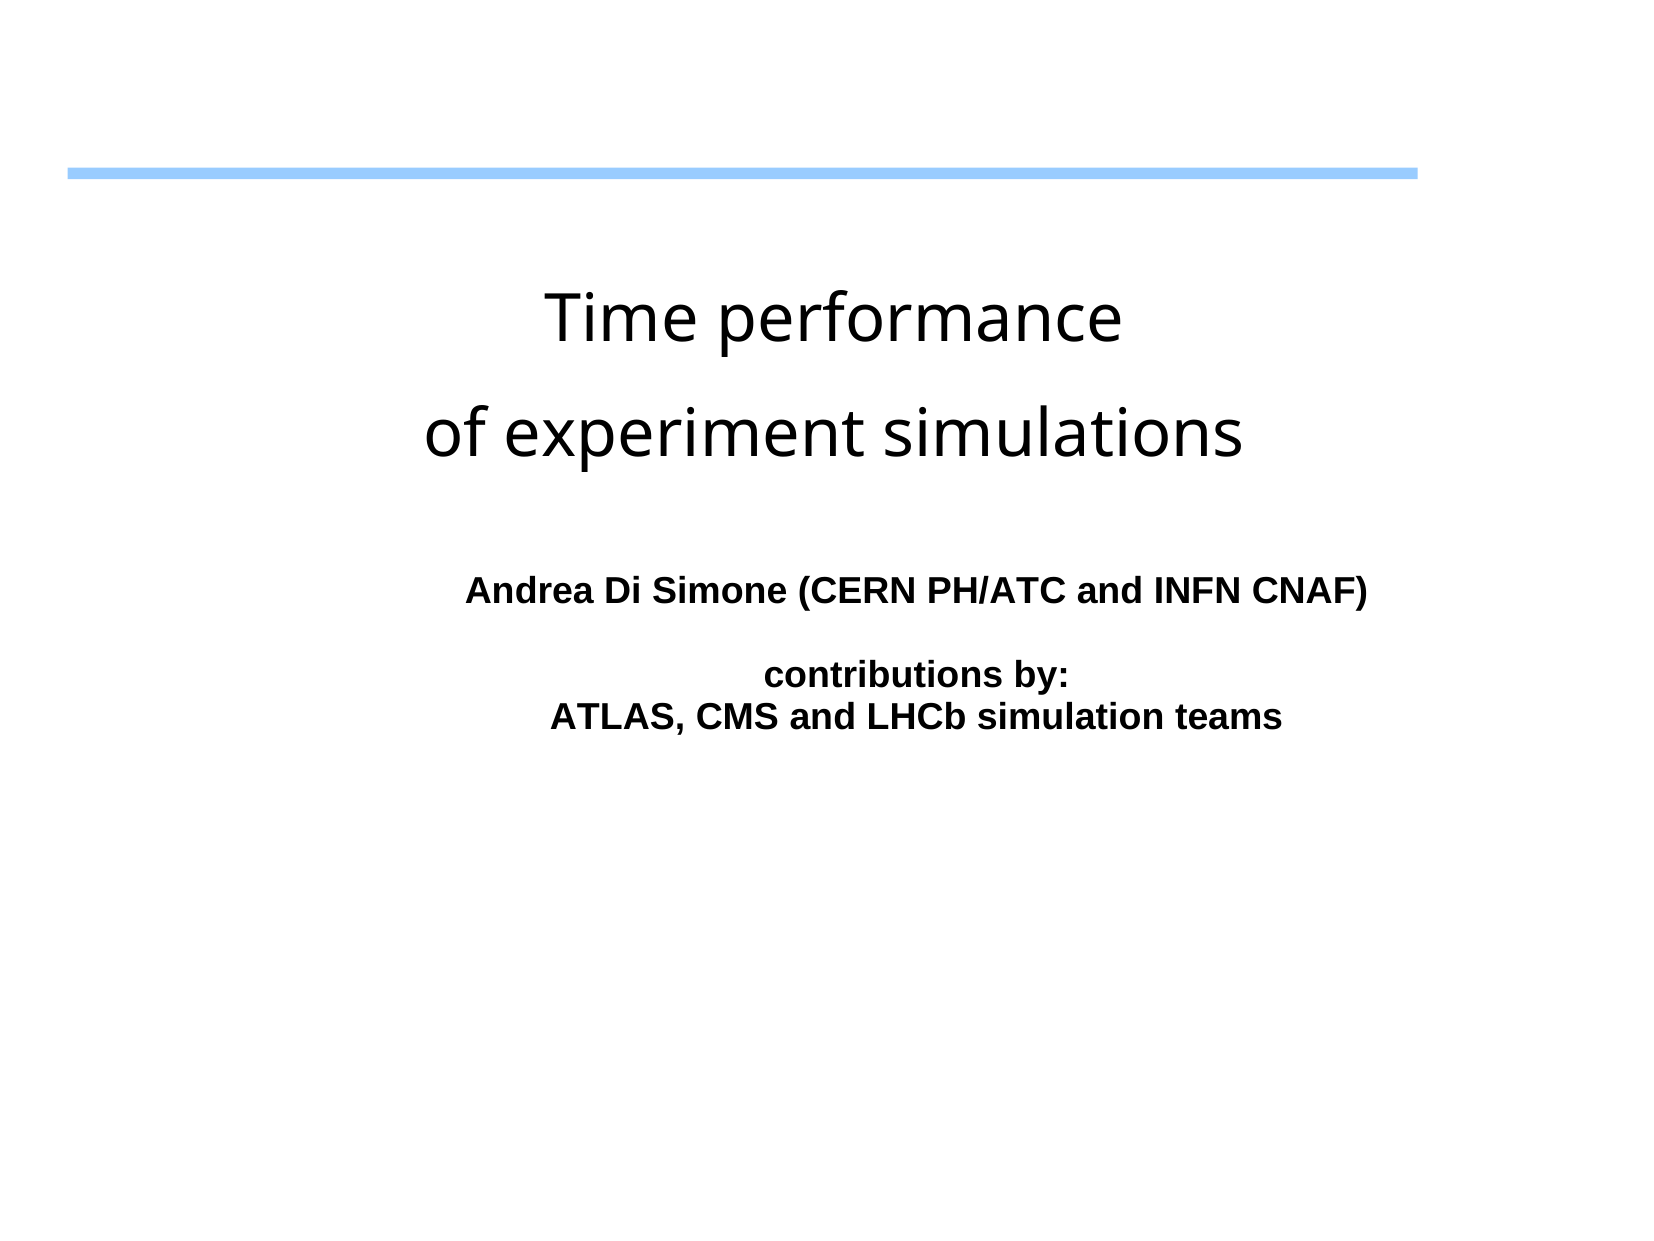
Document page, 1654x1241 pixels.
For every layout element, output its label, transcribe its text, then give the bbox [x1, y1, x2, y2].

text_box Andrea Di Simone (CERN PH/ATC and INFN CNAF) contributions by: ATLAS, CMS and LHCb simulation teams [450, 562, 1220, 818]
text_box Time performance of experiment simulations [206, 262, 1463, 458]
